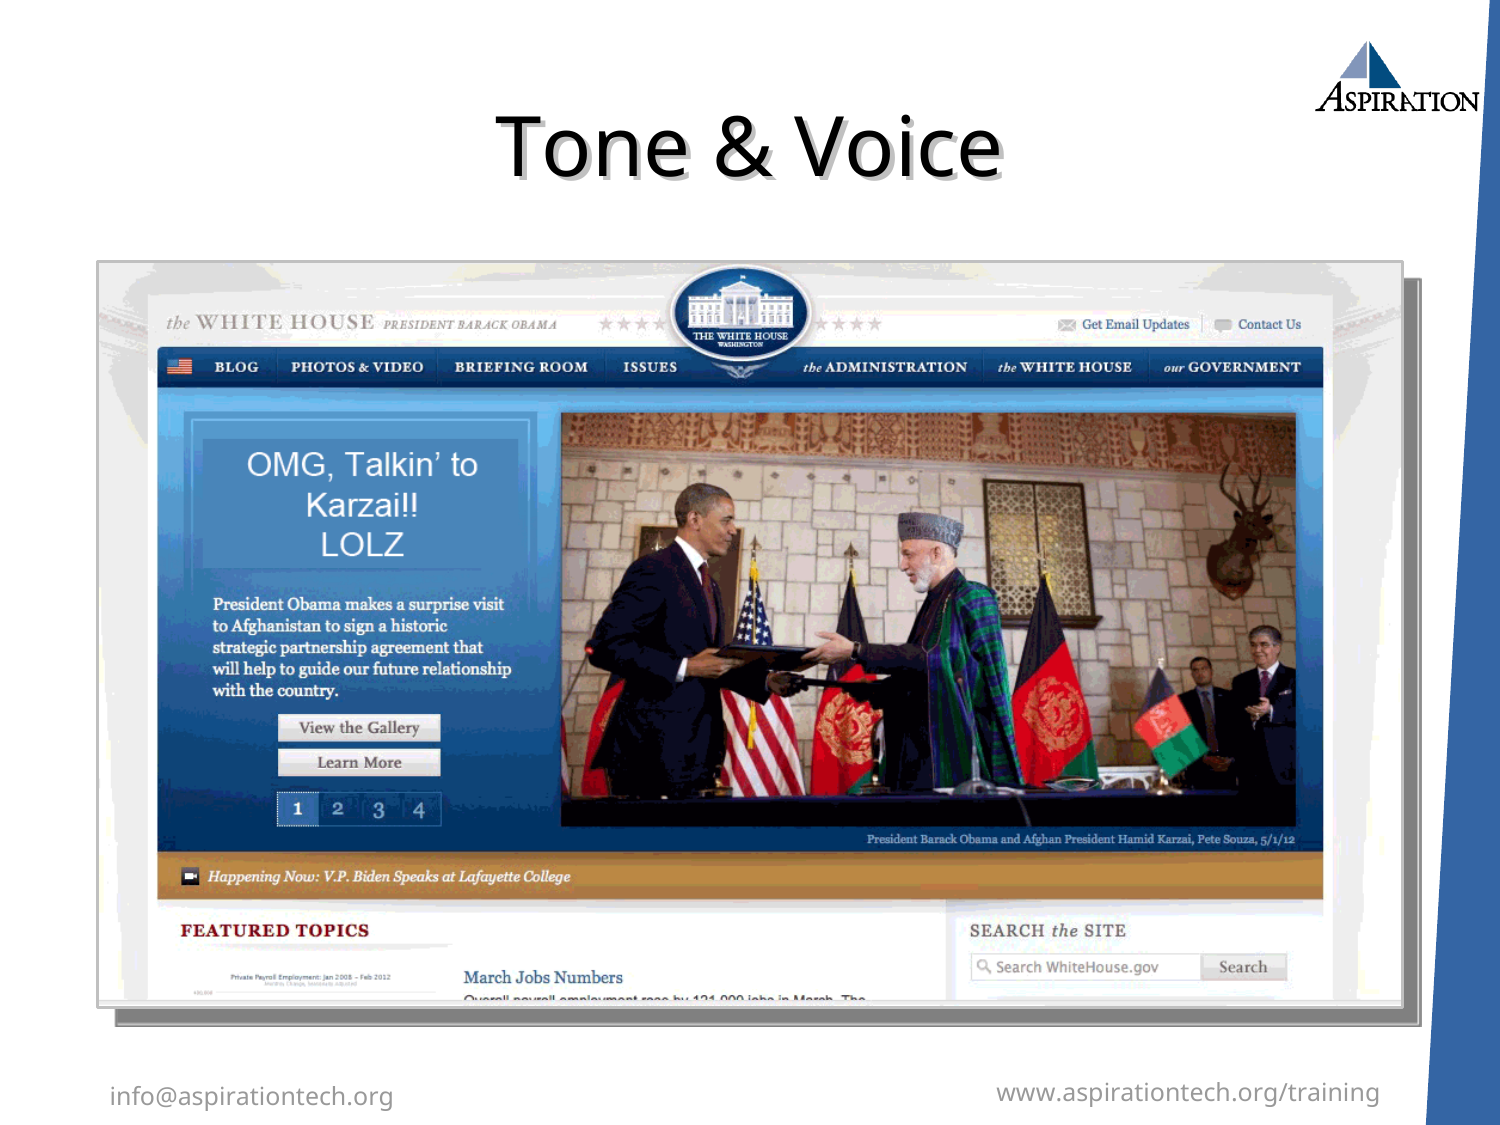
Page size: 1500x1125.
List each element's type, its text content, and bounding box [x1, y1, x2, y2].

picture [99, 263, 1401, 1006]
title Tone & Voice [75, 44, 1426, 233]
picture [1315, 41, 1480, 120]
